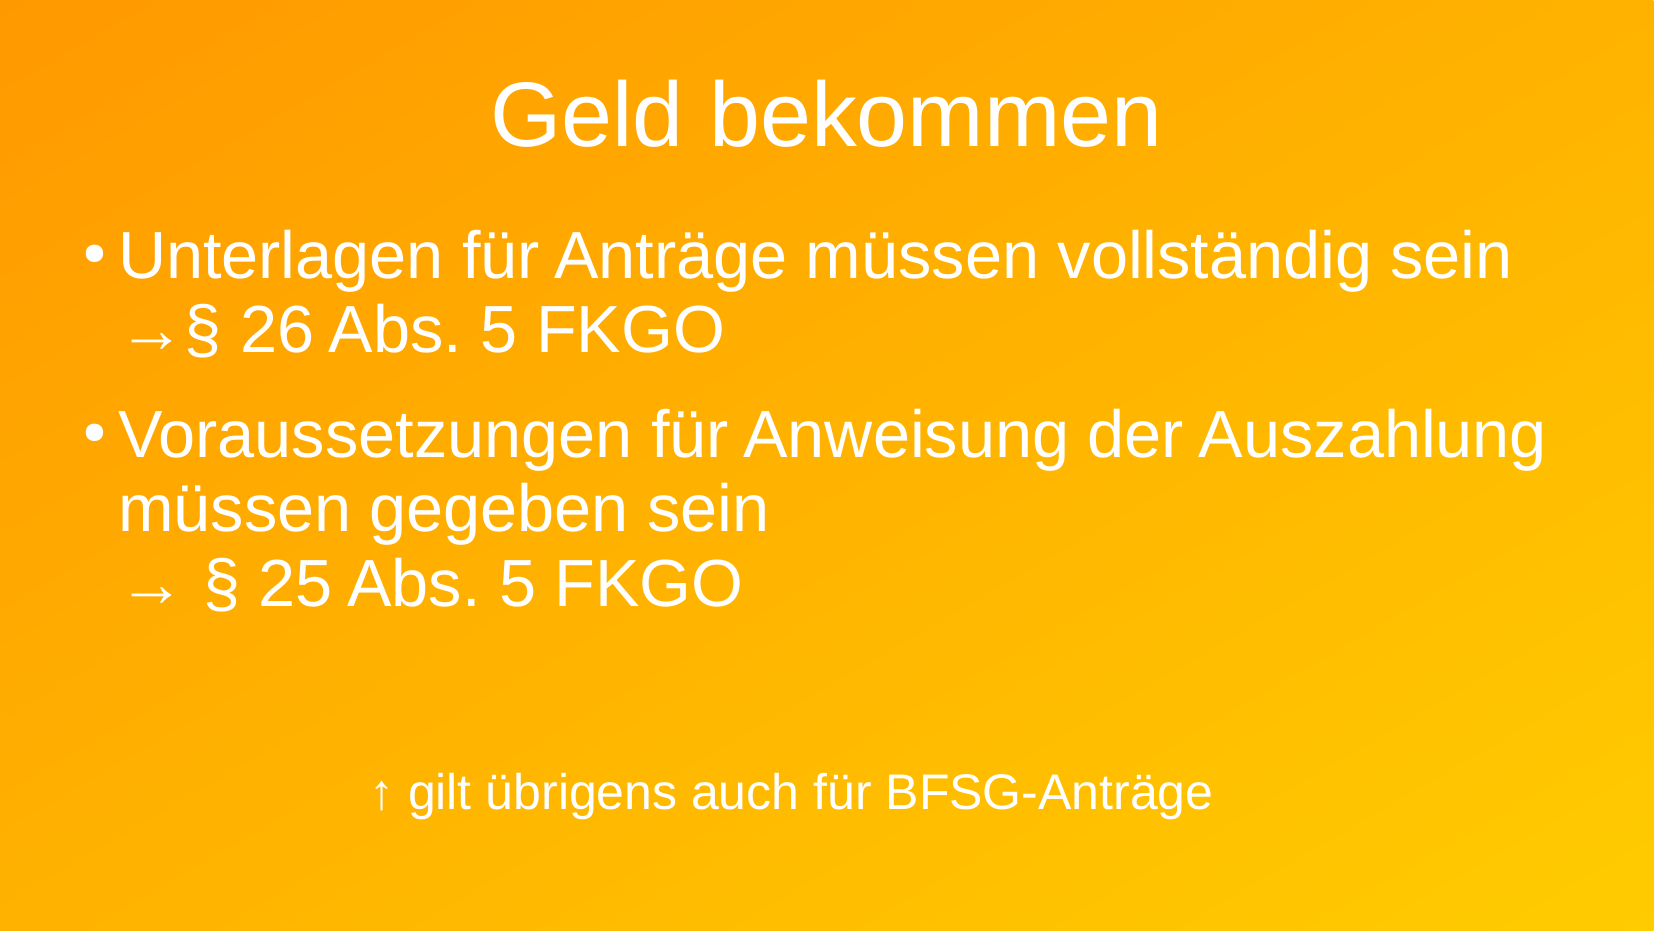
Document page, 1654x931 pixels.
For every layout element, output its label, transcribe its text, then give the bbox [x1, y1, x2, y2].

list Unterlagen für Anträge müssen vollständig sein →§ 26 Abs. 5 FKGO Voraussetzungen für Anweisung der Auszahlung müssen gegeben sein → § 25 Abs. 5 FKGO [82, 217, 1571, 758]
title Geld bekommen [82, 37, 1571, 193]
text_box ↑ gilt übrigens auch für BFSG-Anträge [354, 757, 1477, 828]
